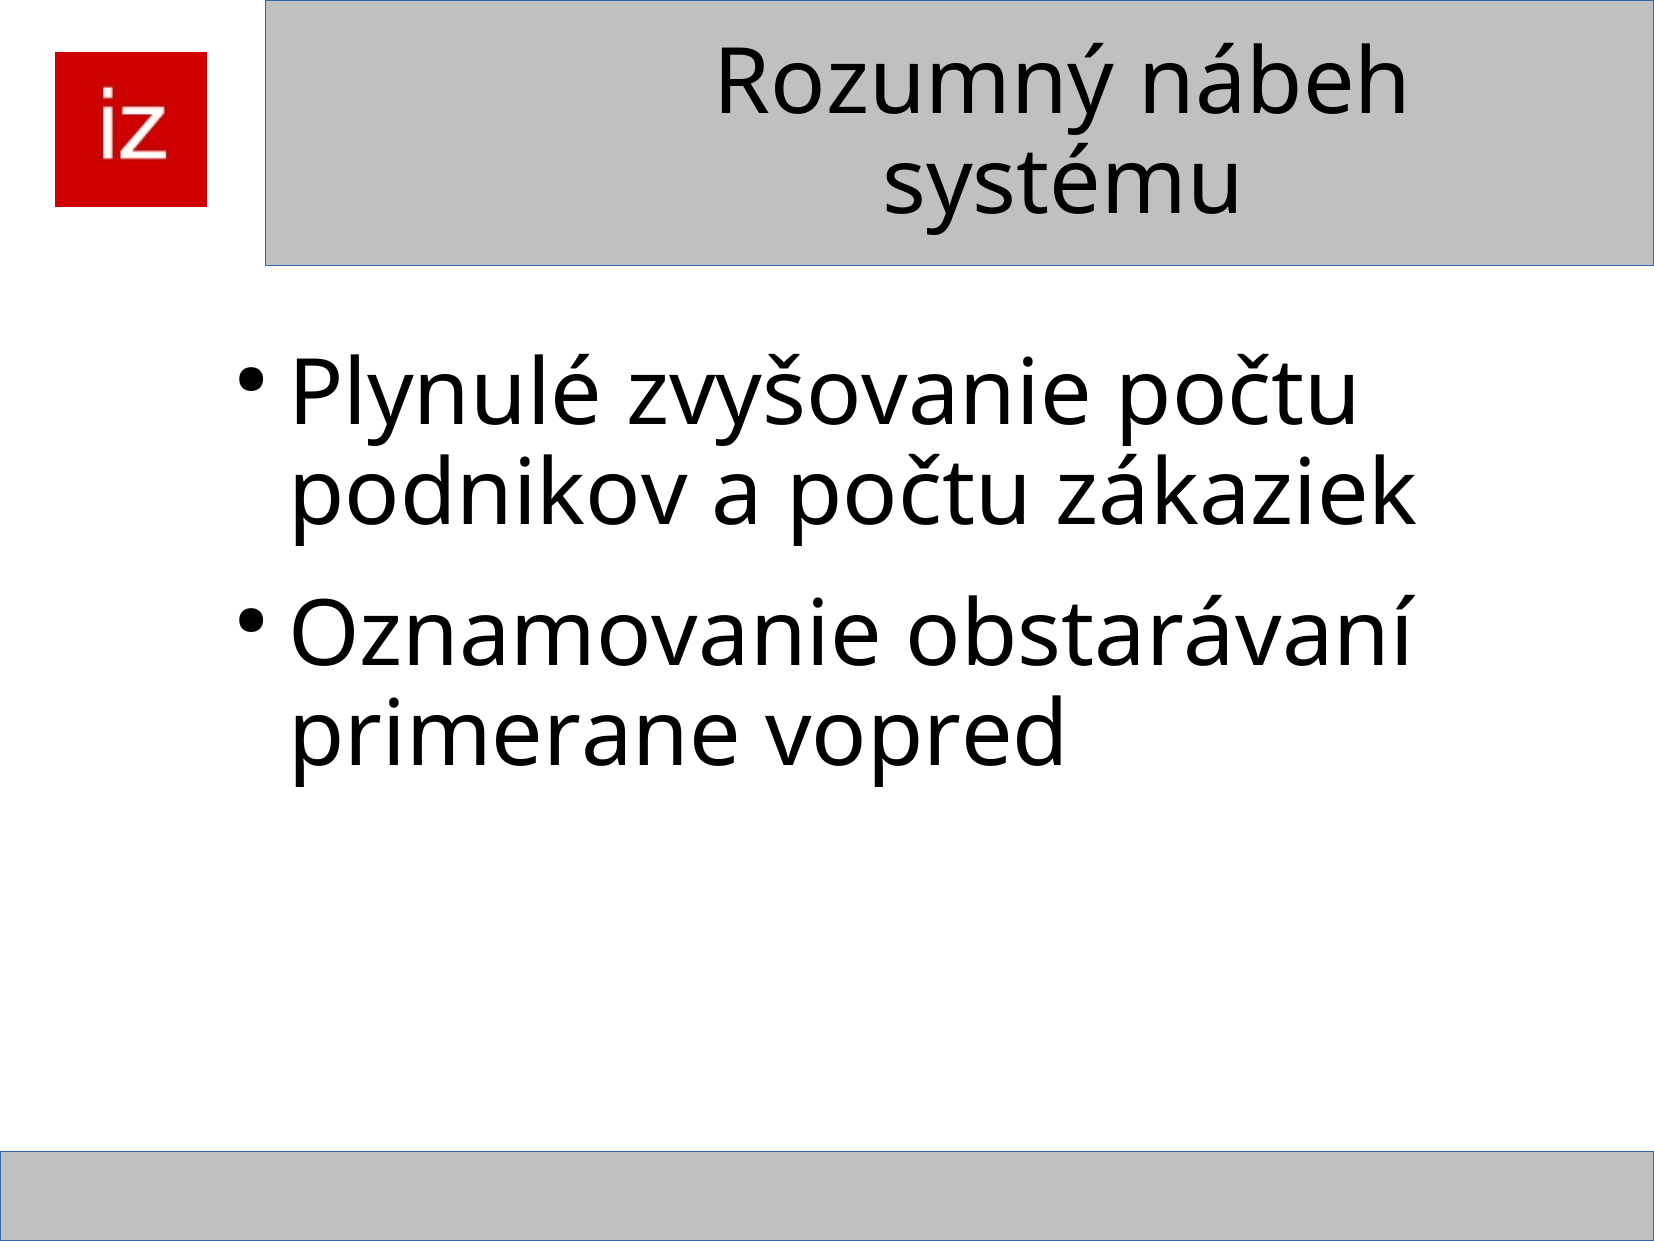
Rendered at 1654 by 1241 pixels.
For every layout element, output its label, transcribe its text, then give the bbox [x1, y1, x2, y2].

list Plynulé zvyšovanie počtu podnikov a počtu zákaziek Oznamovanie obstarávaní primerane vopred [121, 344, 1533, 1126]
title Rozumný nábeh systému [561, 29, 1565, 237]
picture [55, 52, 207, 207]
